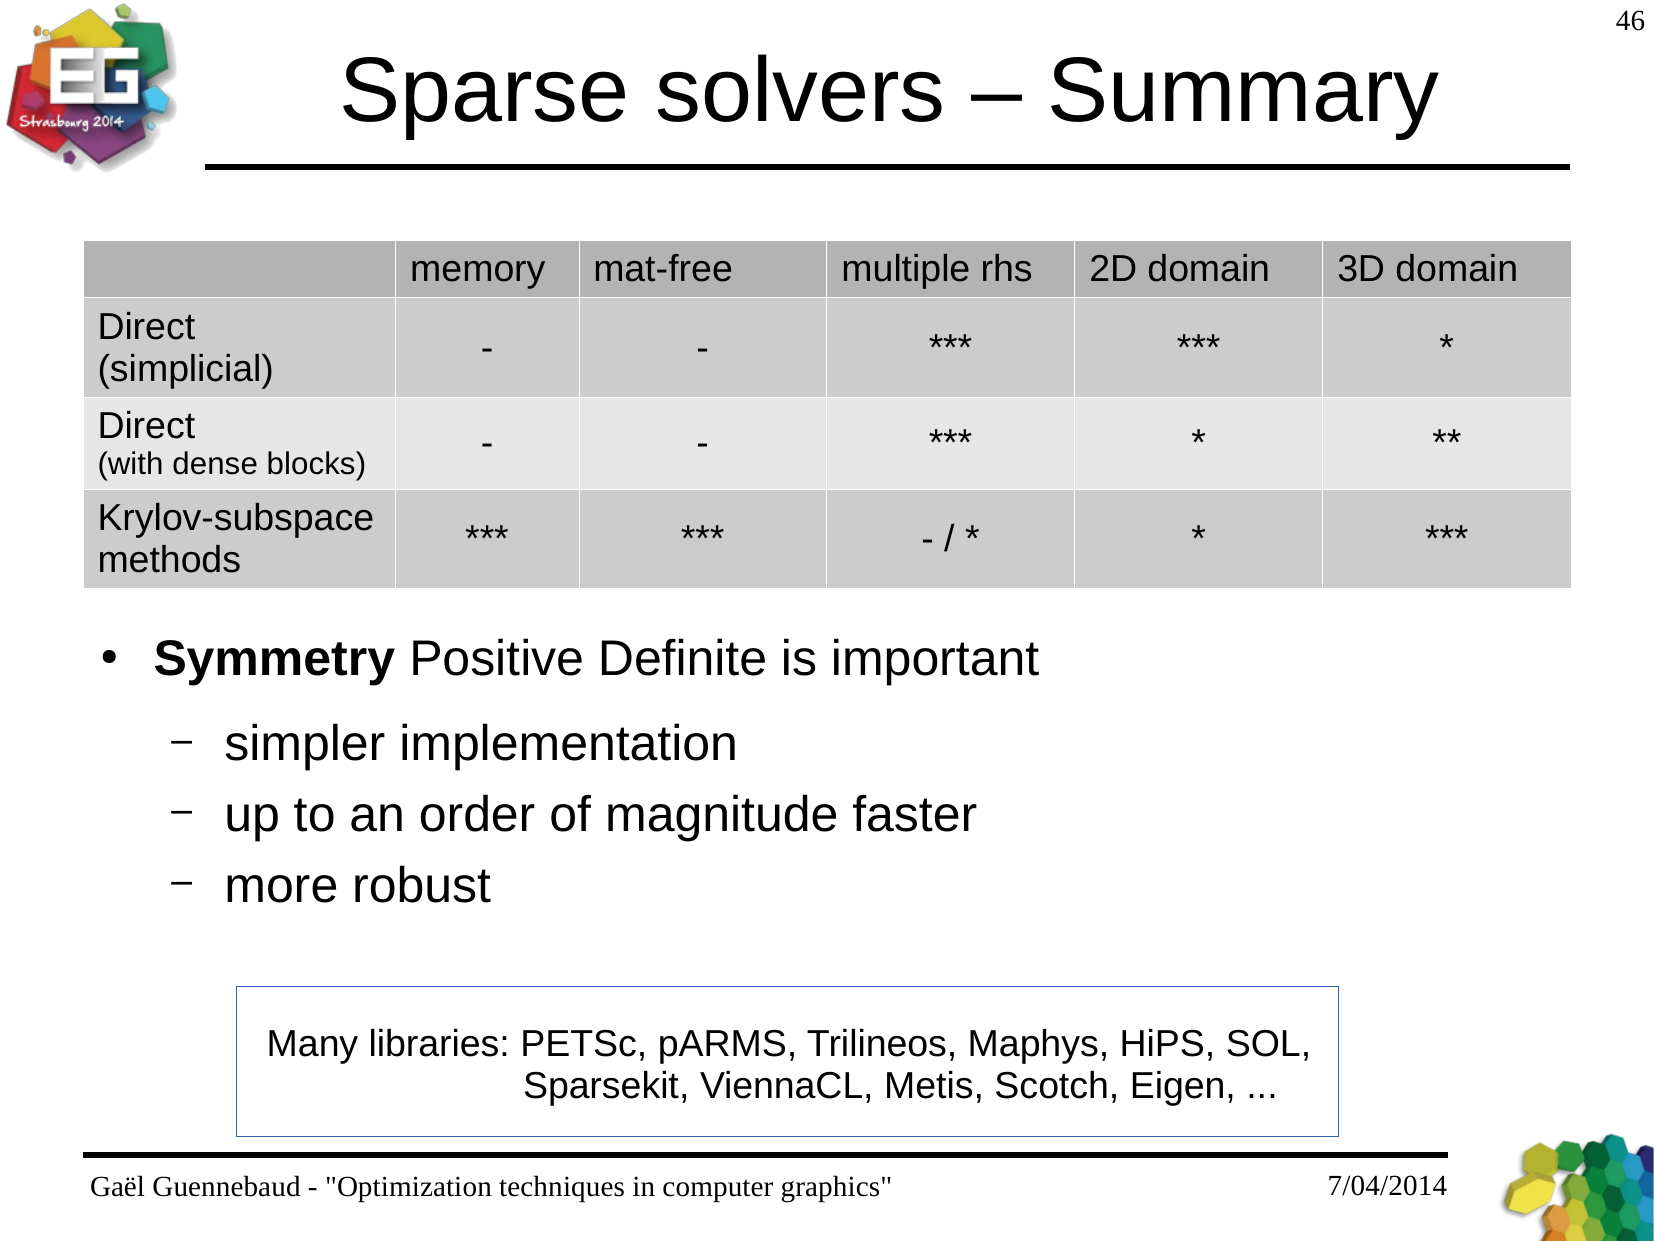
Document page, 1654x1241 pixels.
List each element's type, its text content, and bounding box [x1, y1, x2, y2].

table_cell - [396, 298, 579, 397]
picture [0, 0, 180, 180]
table_cell Direct (simplicial) [84, 298, 395, 397]
table_cell - [396, 398, 579, 489]
table_cell *** [827, 398, 1074, 489]
text_box Many libraries: PETSc, pARMS, Trilineos, Maphys, HiPS, SOL, Sparsekit, ViennaCL, Metis, Scotch, Eigen, ... [251, 1014, 1328, 1114]
table_cell - [580, 298, 826, 397]
table_cell * [1323, 298, 1571, 397]
table_cell *** [396, 490, 579, 588]
table_cell - / * [827, 490, 1074, 588]
table_cell * [1075, 398, 1322, 489]
table_cell *** [580, 490, 826, 588]
table_header mat-free [580, 241, 826, 297]
table_cell - [580, 398, 826, 489]
list Symmetry Positive Definite is important simpler implementation up to an order of magnitude faster more robust [82, 630, 1571, 1126]
table_cell Direct (with dense blocks) [84, 398, 395, 489]
table_header memory [396, 241, 579, 297]
table_cell *** [1075, 298, 1322, 397]
picture [1499, 1128, 1654, 1241]
table_header 3D domain [1323, 241, 1571, 297]
table_cell * [1075, 490, 1322, 588]
table_cell ** [1323, 398, 1571, 489]
table_cell *** [827, 298, 1074, 397]
list Symmetry Positive Definite is important simpler implementation up to an order of magnitude faster more robust [237, 987, 1338, 1126]
title Sparse solvers – Summary [210, 31, 1571, 148]
table_cell *** [1323, 490, 1571, 588]
table_header 2D domain [1075, 241, 1322, 297]
table_header multiple rhs [827, 241, 1074, 297]
table_header [84, 241, 395, 297]
table_cell Krylov-subspace methods [84, 490, 395, 588]
